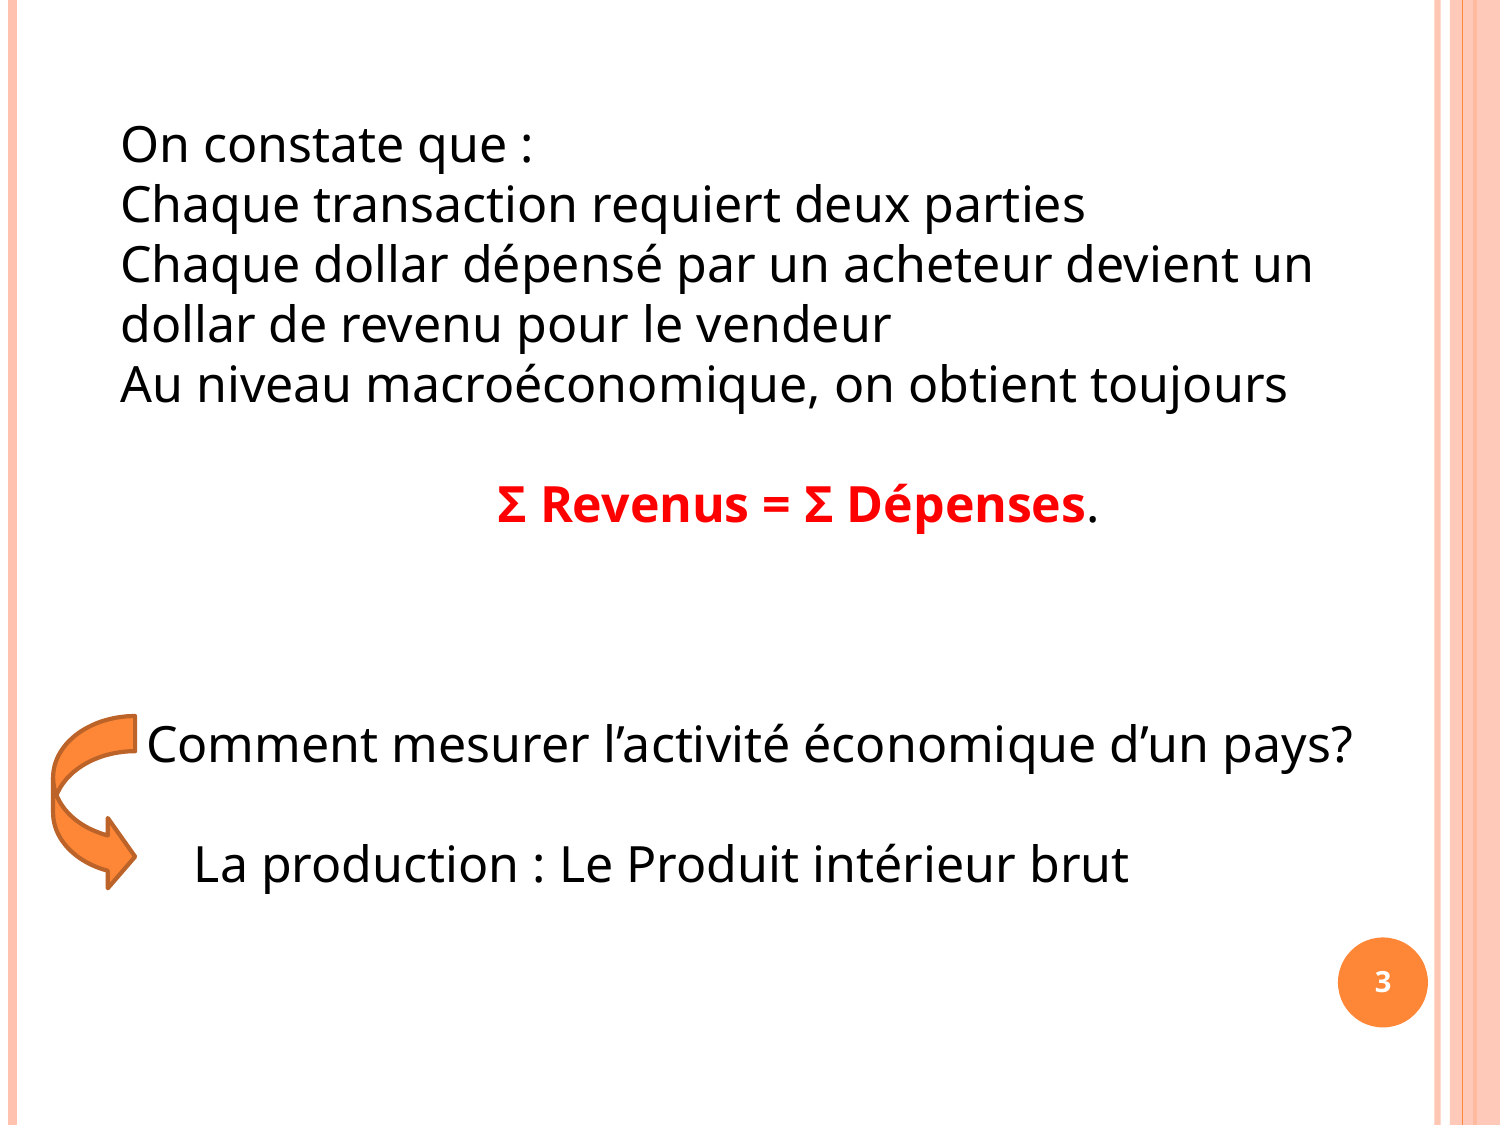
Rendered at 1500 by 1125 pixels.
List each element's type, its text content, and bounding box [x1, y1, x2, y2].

slide_number <numéro> [1333, 940, 1434, 1027]
list On constate que : Chaque transaction requiert deux parties Chaque dollar dépensé par un acheteur devient un dollar de revenu pour le vendeur Au niveau macroéconomique, on obtient toujours Σ Revenus = Σ Dépenses. Comment mesurer l’activité économique d’un pays? La production : Le Produit intérieur brut [105, 105, 1418, 905]
text_box [53, 716, 136, 889]
